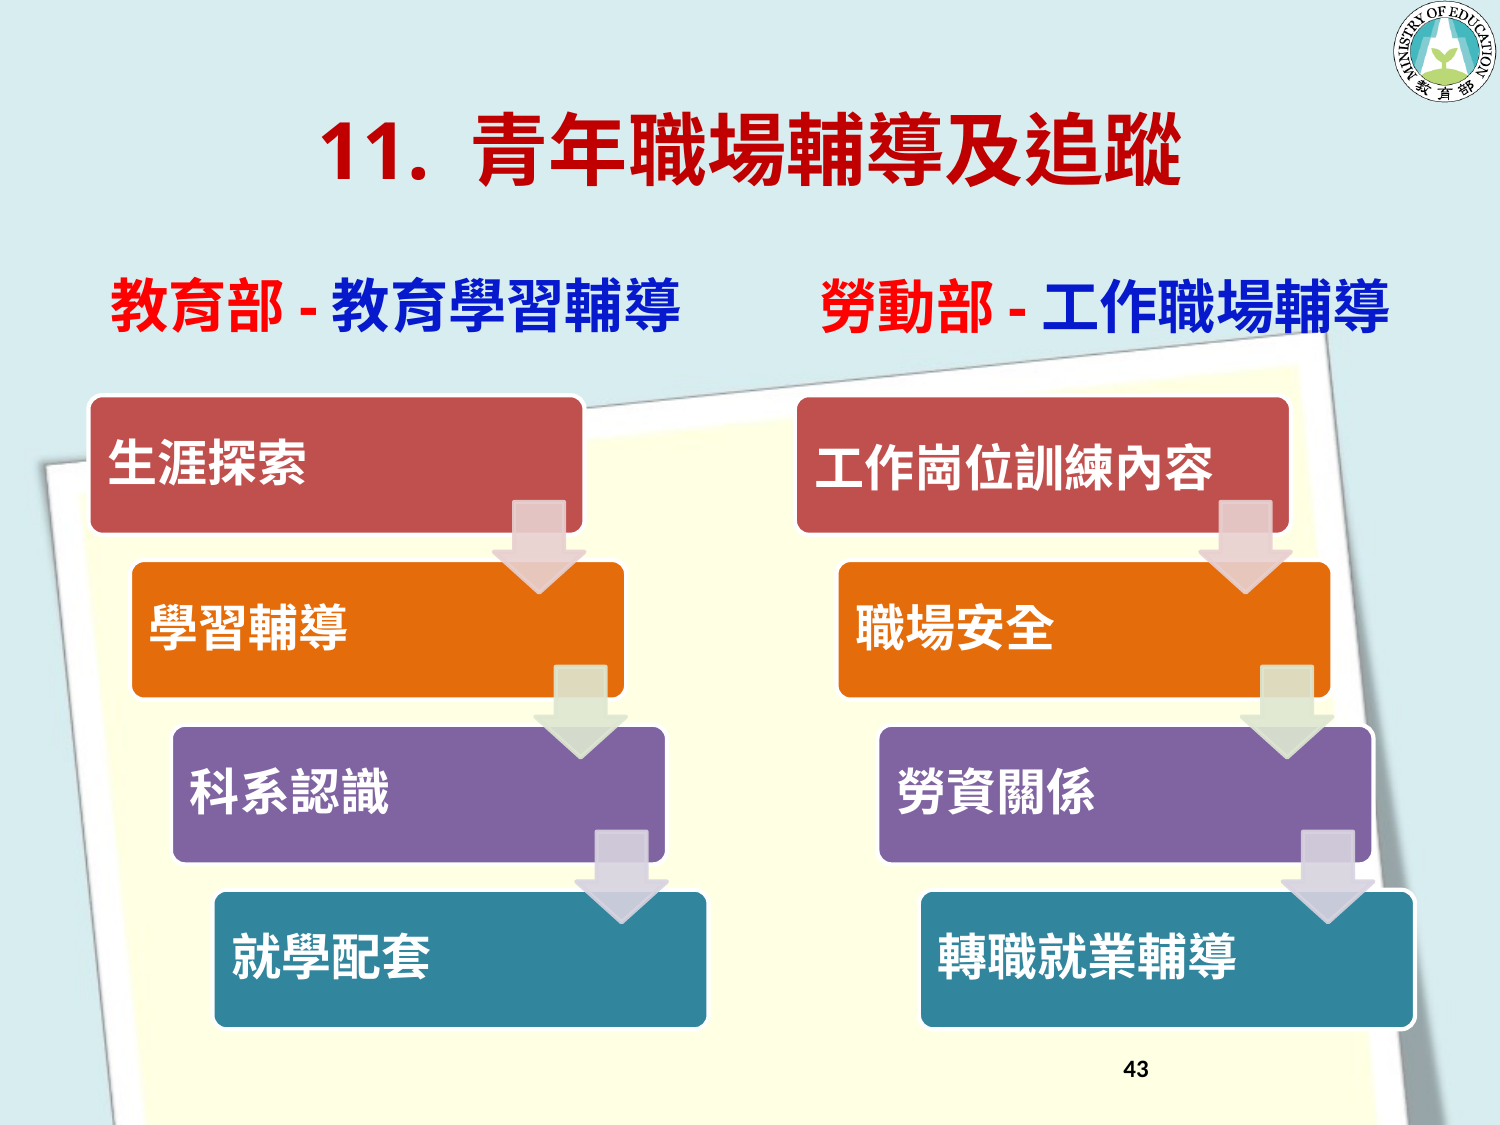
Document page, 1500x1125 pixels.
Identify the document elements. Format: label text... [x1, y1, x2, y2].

text_box 科系認識 [170, 724, 668, 865]
text_box [493, 501, 585, 593]
text_box [794, 395, 1292, 593]
text_box 勞資關係 [877, 724, 1374, 865]
text_box [1282, 831, 1374, 923]
text_box 工作崗位訓練內容 [799, 429, 1289, 506]
text_box 11. 青年職場輔導及追蹤 [0, 92, 1500, 188]
text_box 生涯探索 [88, 395, 585, 535]
text_box 職場安全 [836, 560, 1333, 700]
text_box [535, 666, 627, 758]
text_box [1241, 666, 1333, 758]
text_box 43 [1108, 1037, 1459, 1098]
text_box 學習輔導 [129, 560, 627, 700]
text_box 勞動部-工作職場輔導 [777, 246, 1433, 365]
picture [1386, 0, 1500, 92]
text_box [576, 831, 667, 923]
text_box 就學配套 [212, 889, 709, 1030]
text_box 教育部-教育學習輔導 [21, 244, 771, 363]
text_box 轉職就業輔導 [918, 889, 1416, 1030]
